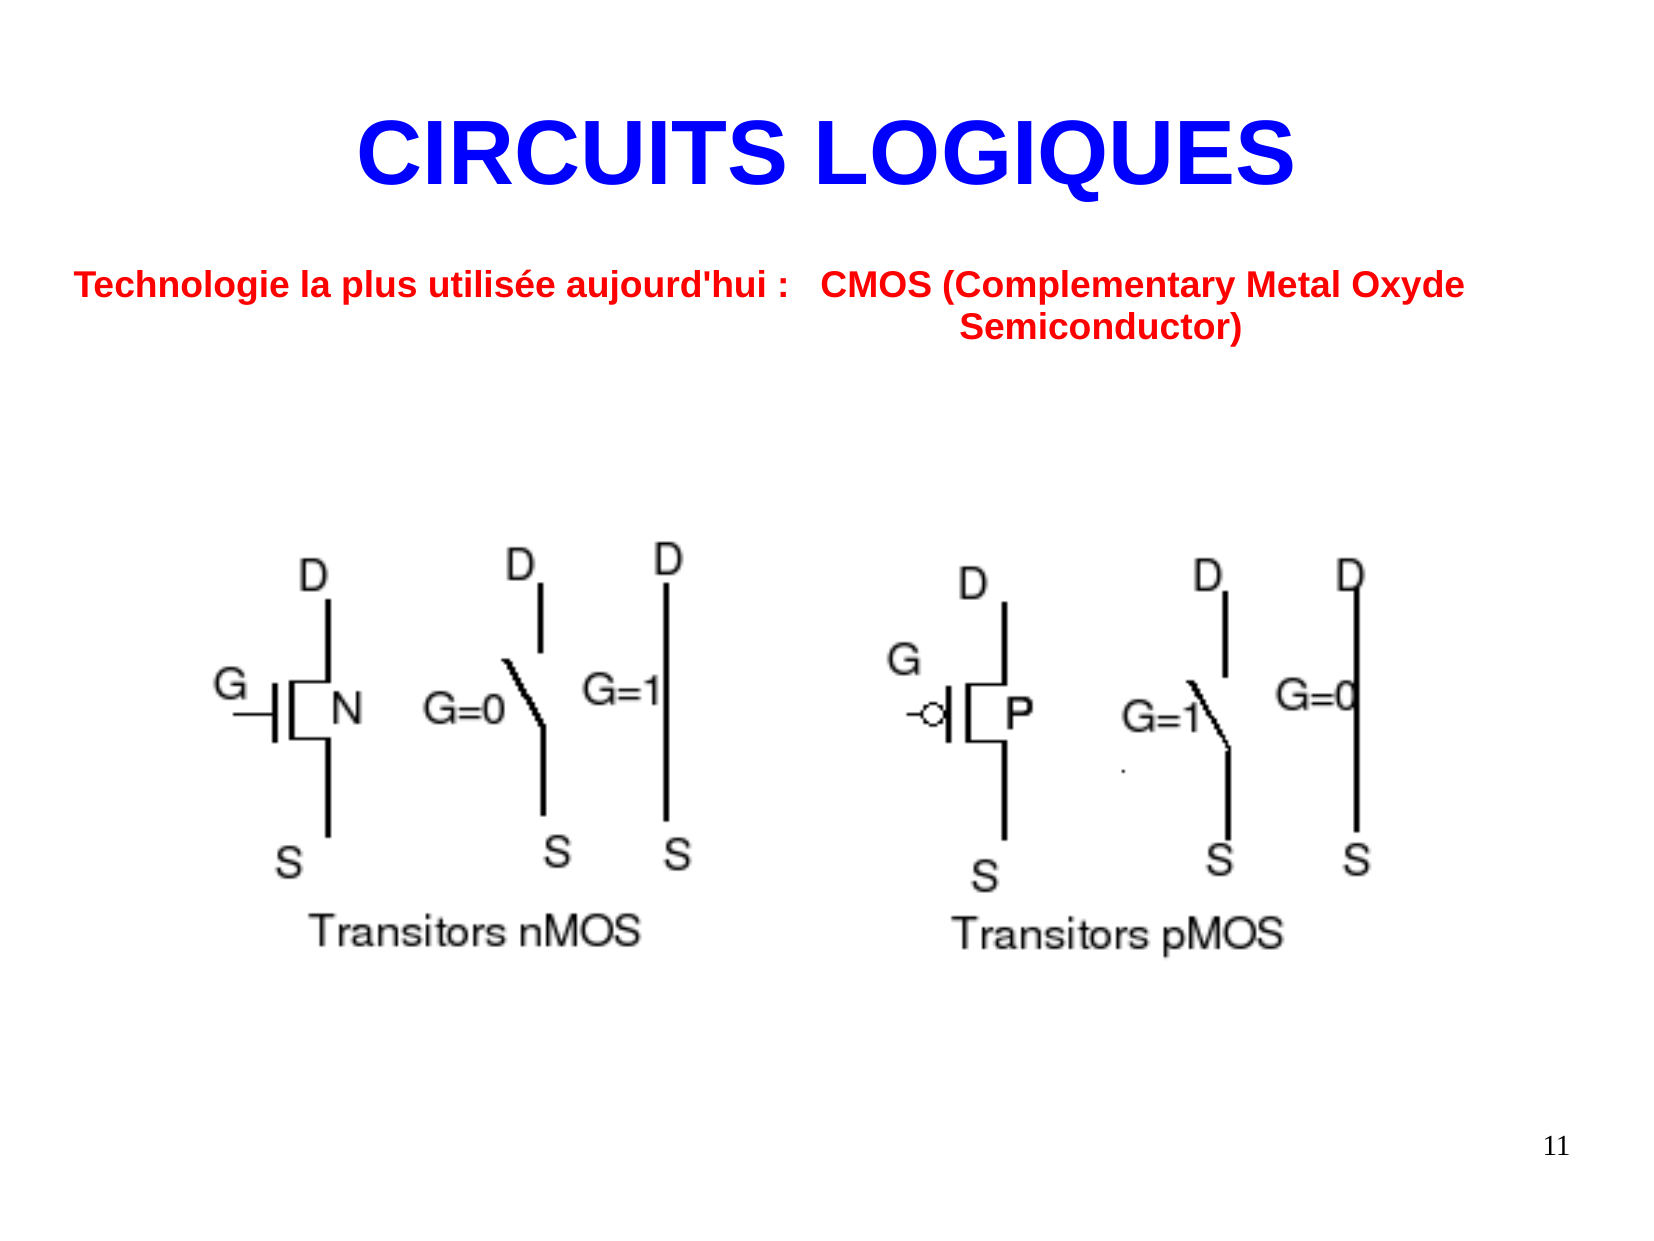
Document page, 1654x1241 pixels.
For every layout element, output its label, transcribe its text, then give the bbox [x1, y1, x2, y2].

title CIRCUITS LOGIQUES [0, 49, 1654, 257]
picture [206, 383, 1447, 1004]
text_box Technologie la plus utilisée aujourd'hui : CMOS (Complementary Metal Oxyde Semiconductor) [58, 256, 1565, 522]
